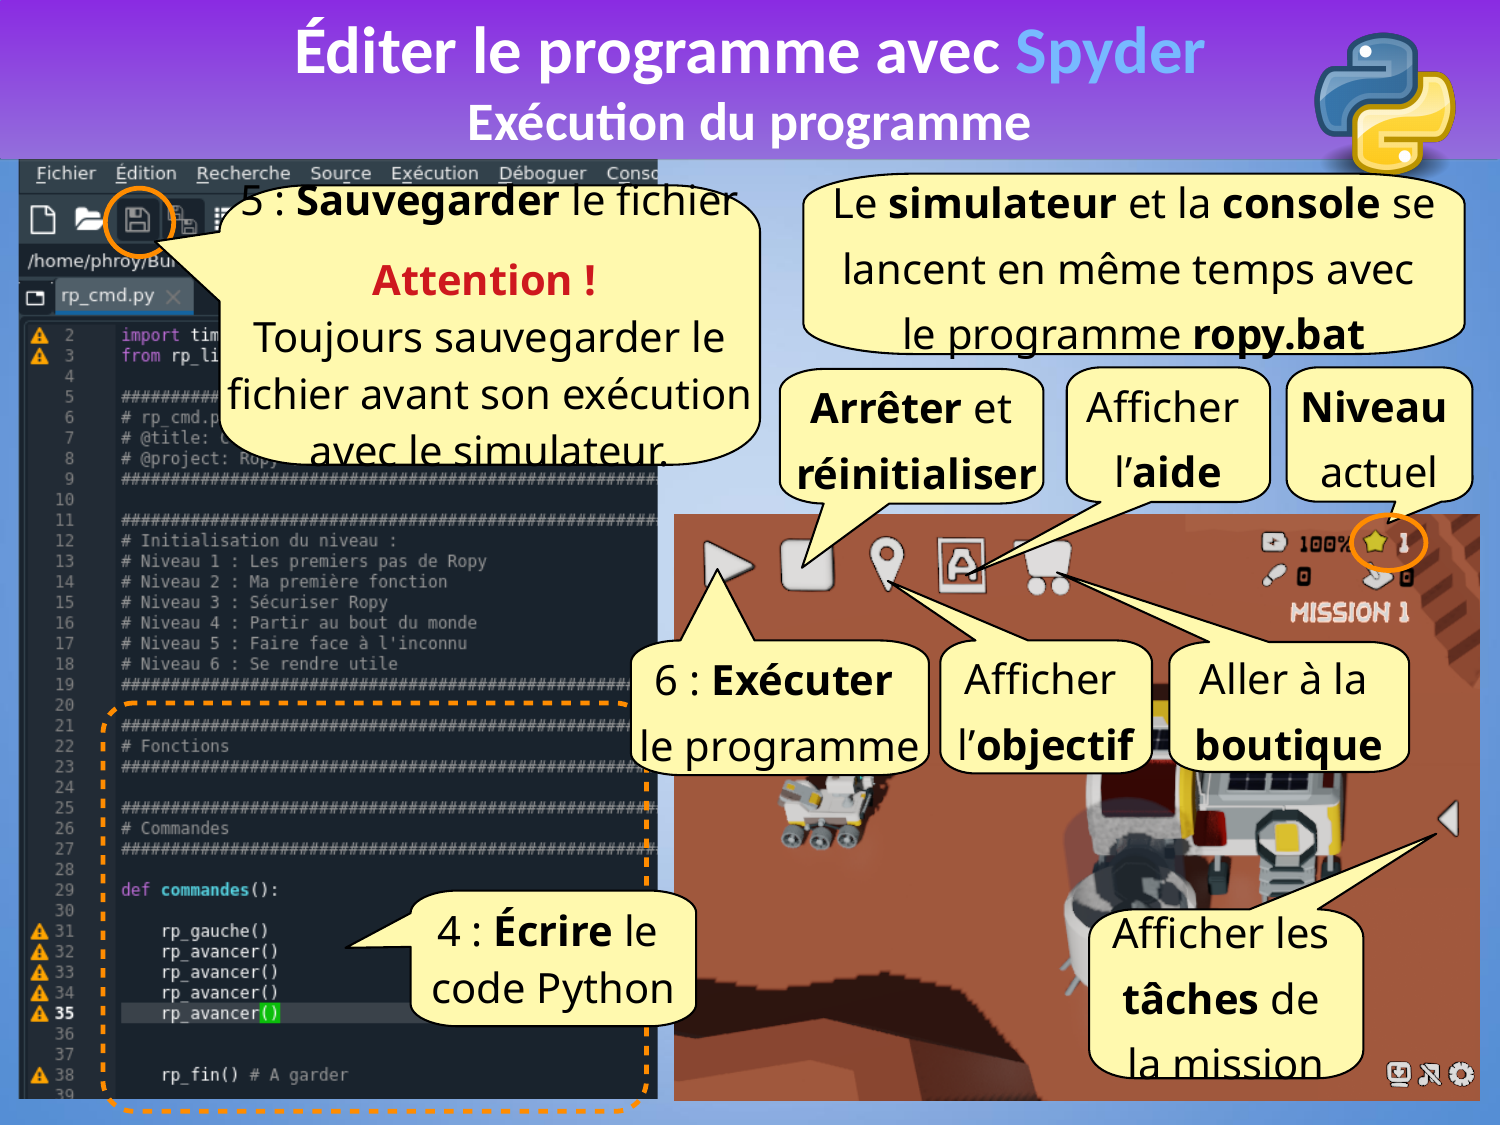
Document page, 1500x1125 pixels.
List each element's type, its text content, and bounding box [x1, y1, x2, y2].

text_box Afficher les tâches de la mission [1089, 833, 1437, 1079]
text_box Éditer le programme avec Spyder Exécution du programme [0, 0, 1500, 159]
text_box 6 : Exécuter le programme [630, 569, 929, 776]
text_box Afficher l’objectif [887, 580, 1152, 774]
text_box Le simulateur et la console se lancent en même temps avec le programme ropy.bat [803, 173, 1465, 355]
text_box Aller à la boutique [1056, 572, 1410, 772]
text_box Arrêter et réinitialiser [779, 368, 1044, 568]
text_box Niveau actuel [1286, 367, 1473, 516]
text_box 4 : Écrire le code Python [345, 890, 697, 1027]
text_box 5 : Sauvegarder le fichier Attention ! Toujours sauvegarder le fichier avant son exécution avec le simulateur. [154, 185, 760, 465]
picture [0, 29, 1500, 1125]
text_box Afficher l’aide [965, 367, 1271, 576]
